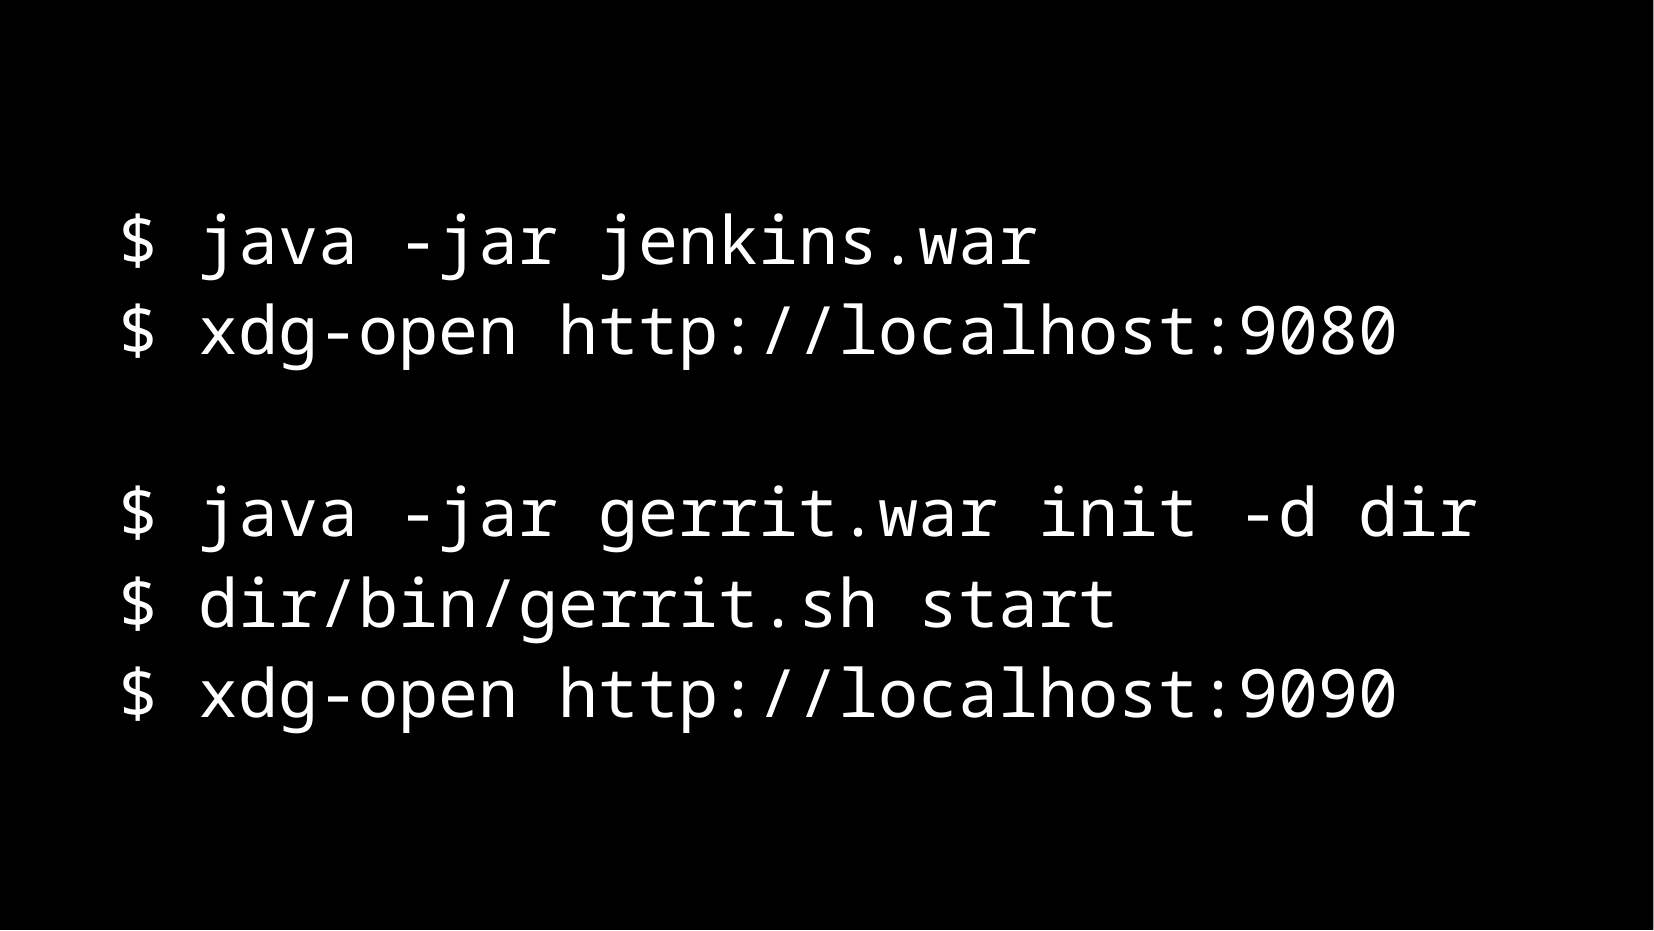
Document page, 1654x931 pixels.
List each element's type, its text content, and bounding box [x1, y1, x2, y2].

subtitle $ java -jar jenkins.war $ xdg-open http://localhost:9080 $ java -jar gerrit.war init -d dir $ dir/bin/gerrit.sh start $ xdg-open http://localhost:9090 [118, 46, 1595, 884]
